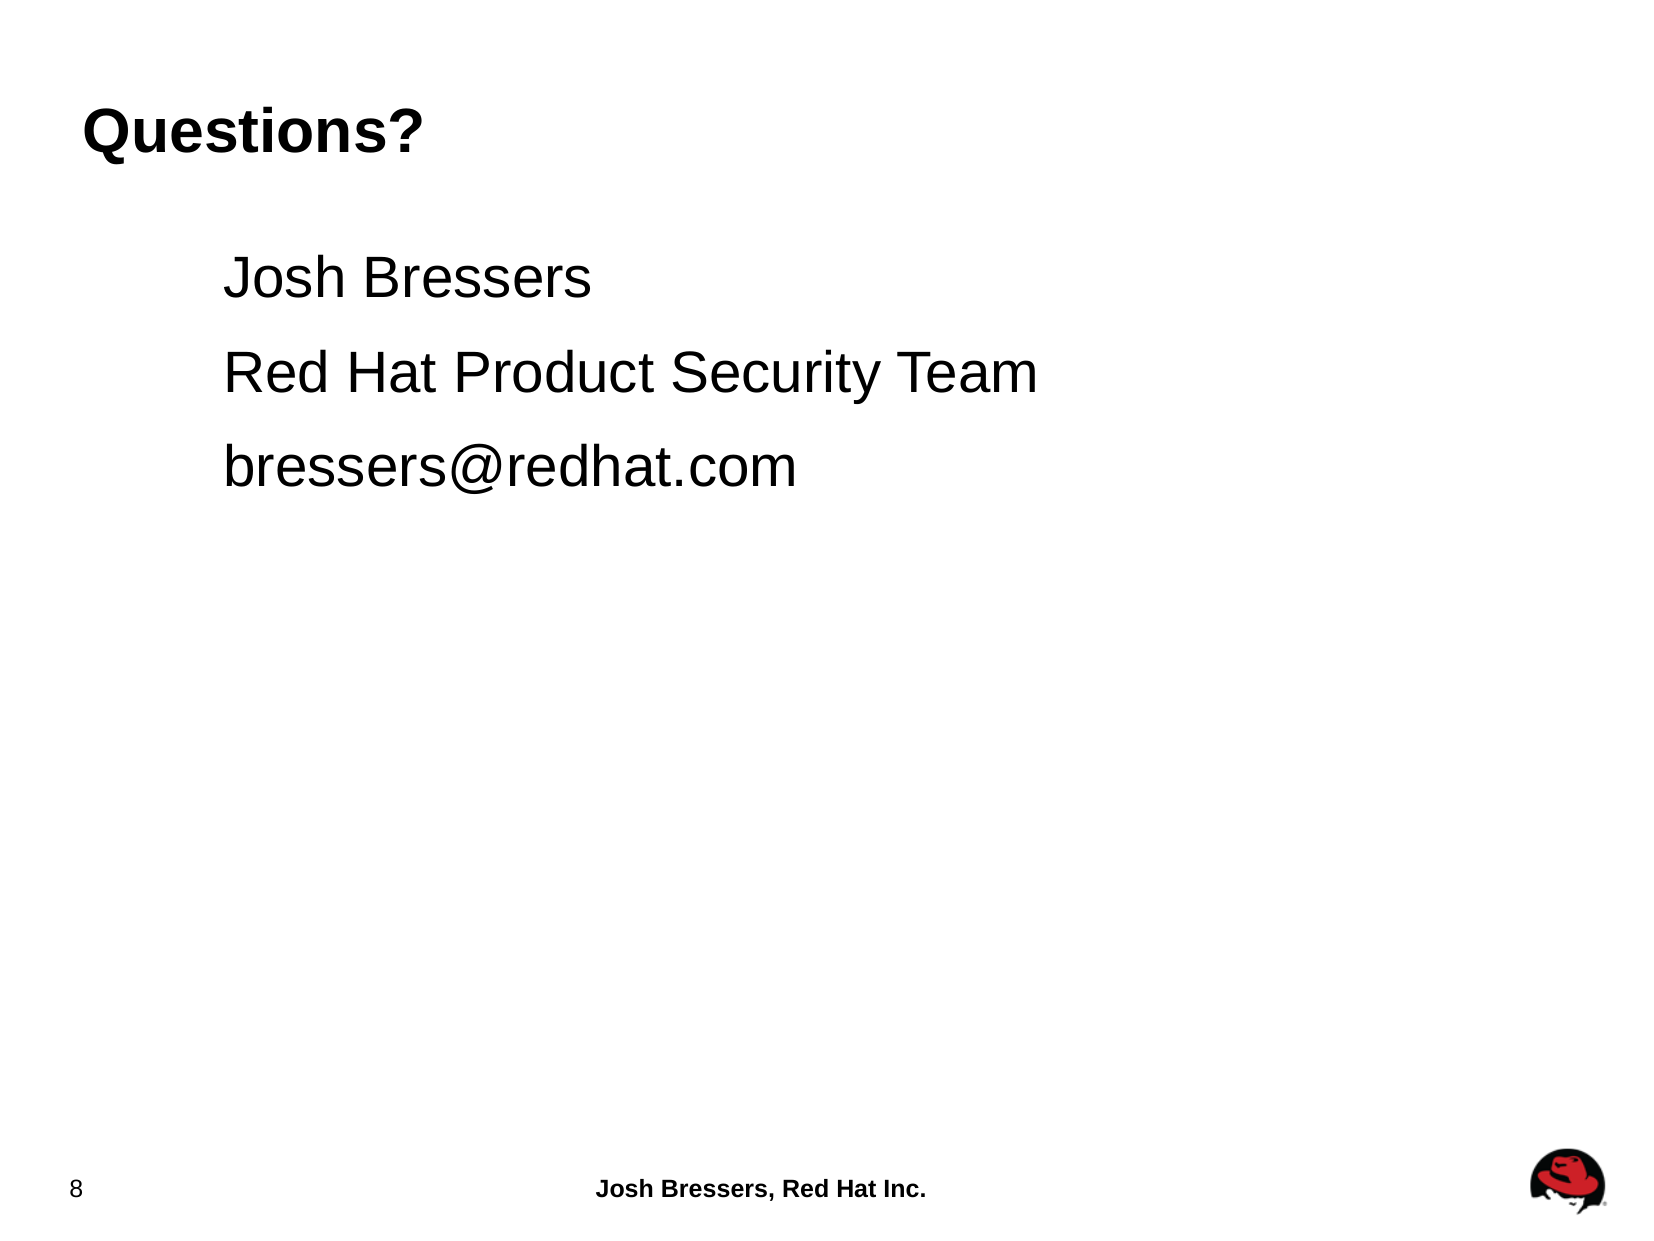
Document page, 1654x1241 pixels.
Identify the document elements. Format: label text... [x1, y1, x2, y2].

list Josh Bressers Red Hat Product Security Team bressers@redhat.com [86, 244, 1576, 1039]
title Questions? [82, 37, 1571, 226]
picture [1529, 1146, 1613, 1224]
